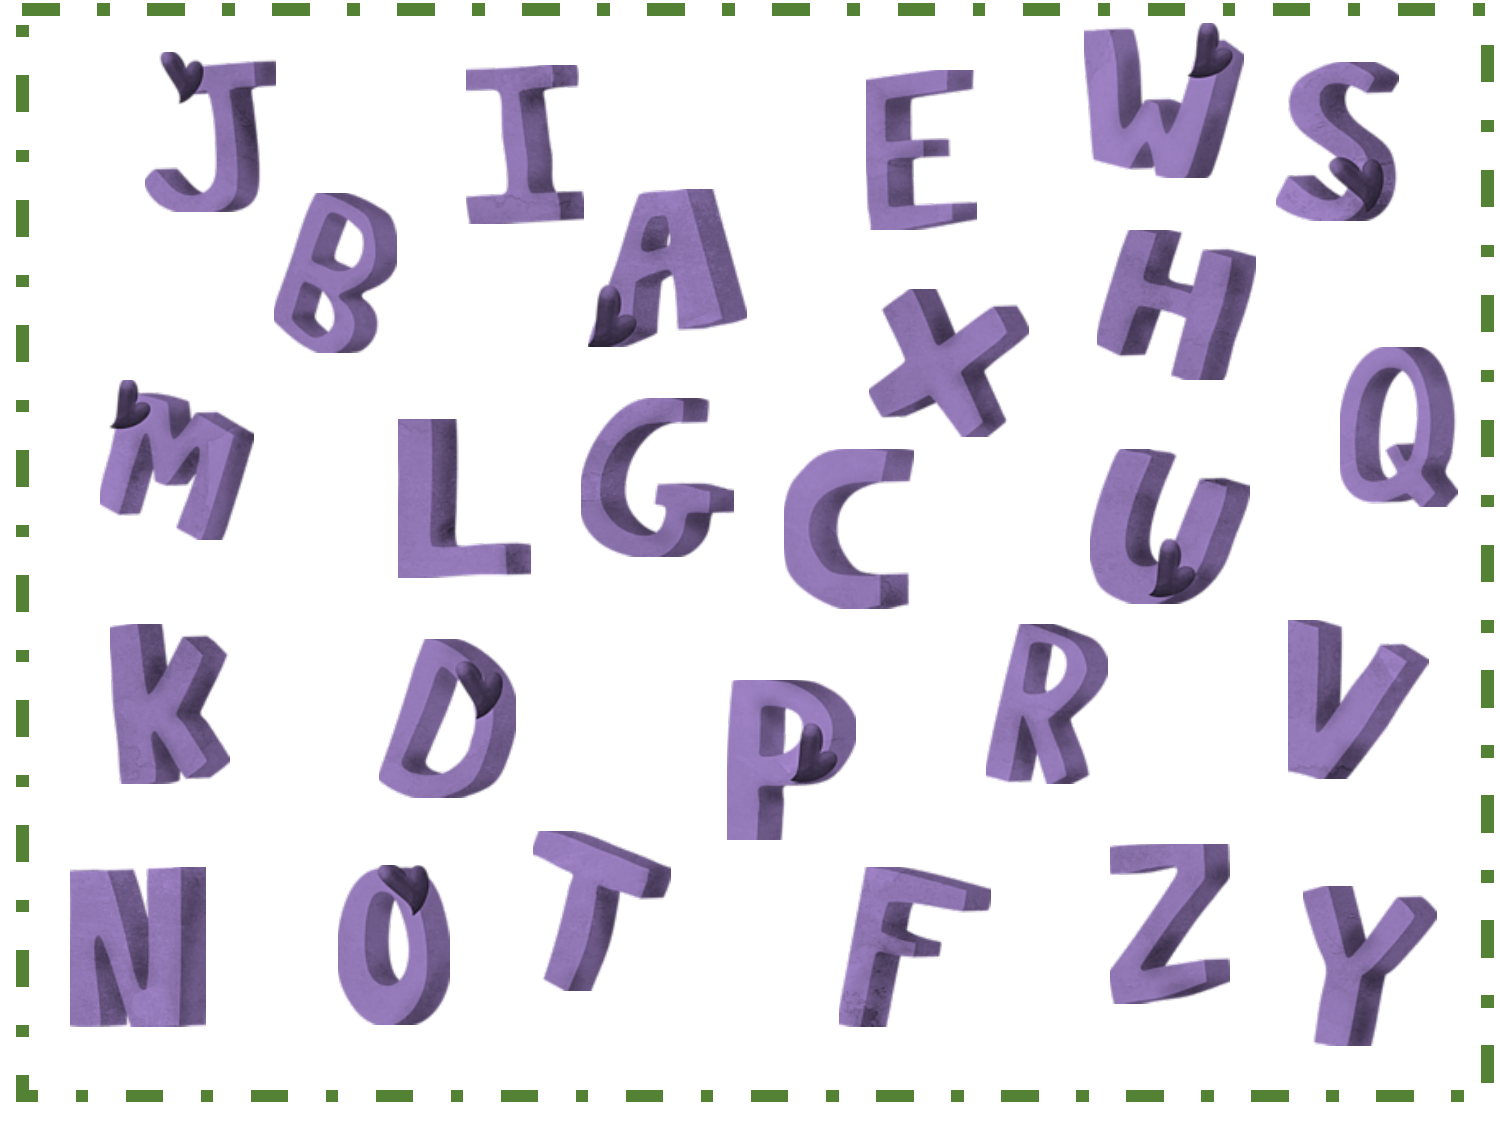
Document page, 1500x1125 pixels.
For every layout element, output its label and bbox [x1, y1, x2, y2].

picture [1084, 23, 1244, 178]
picture [1340, 347, 1458, 507]
picture [866, 70, 977, 230]
picture [1090, 449, 1250, 604]
picture [1303, 886, 1437, 1046]
picture [1288, 620, 1429, 779]
picture [784, 449, 914, 609]
picture [581, 398, 734, 557]
picture [110, 624, 230, 784]
picture [1097, 230, 1256, 380]
picture [379, 639, 516, 799]
picture [588, 189, 747, 347]
picture [533, 831, 671, 991]
picture [70, 867, 206, 1027]
picture [338, 865, 450, 1025]
picture [145, 52, 397, 353]
picture [839, 867, 991, 1027]
picture [1110, 844, 1230, 1004]
picture [986, 624, 1108, 784]
picture [1276, 62, 1399, 222]
picture [100, 381, 254, 540]
picture [727, 680, 856, 840]
picture [398, 419, 531, 578]
picture [466, 65, 584, 225]
picture [869, 289, 1029, 438]
